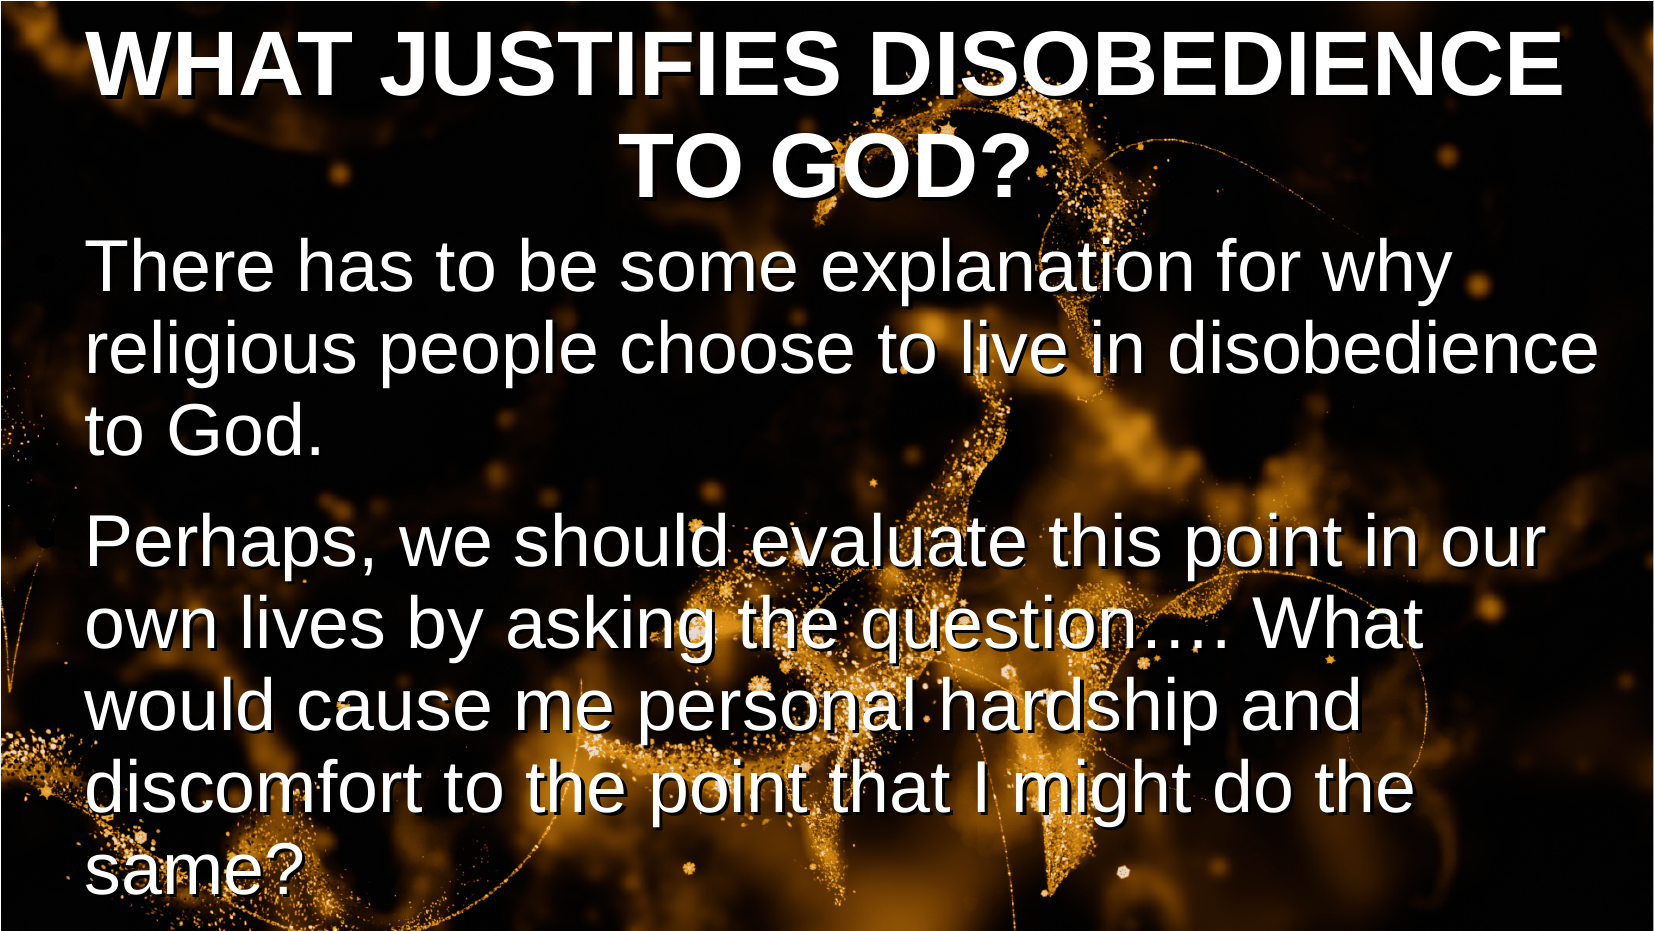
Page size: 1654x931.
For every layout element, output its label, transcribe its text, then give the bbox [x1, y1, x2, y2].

picture [1, 1, 1654, 931]
list There has to be some explanation for why religious people choose to live in disobedience to God. Perhaps, we should evaluate this point in our own lives by asking the question…. What would cause me personal hardship and discomfort to the point that I might do the same? [15, 225, 1636, 916]
title WHAT JUSTIFIES DISOBEDIENCE TO GOD? [82, 12, 1571, 218]
